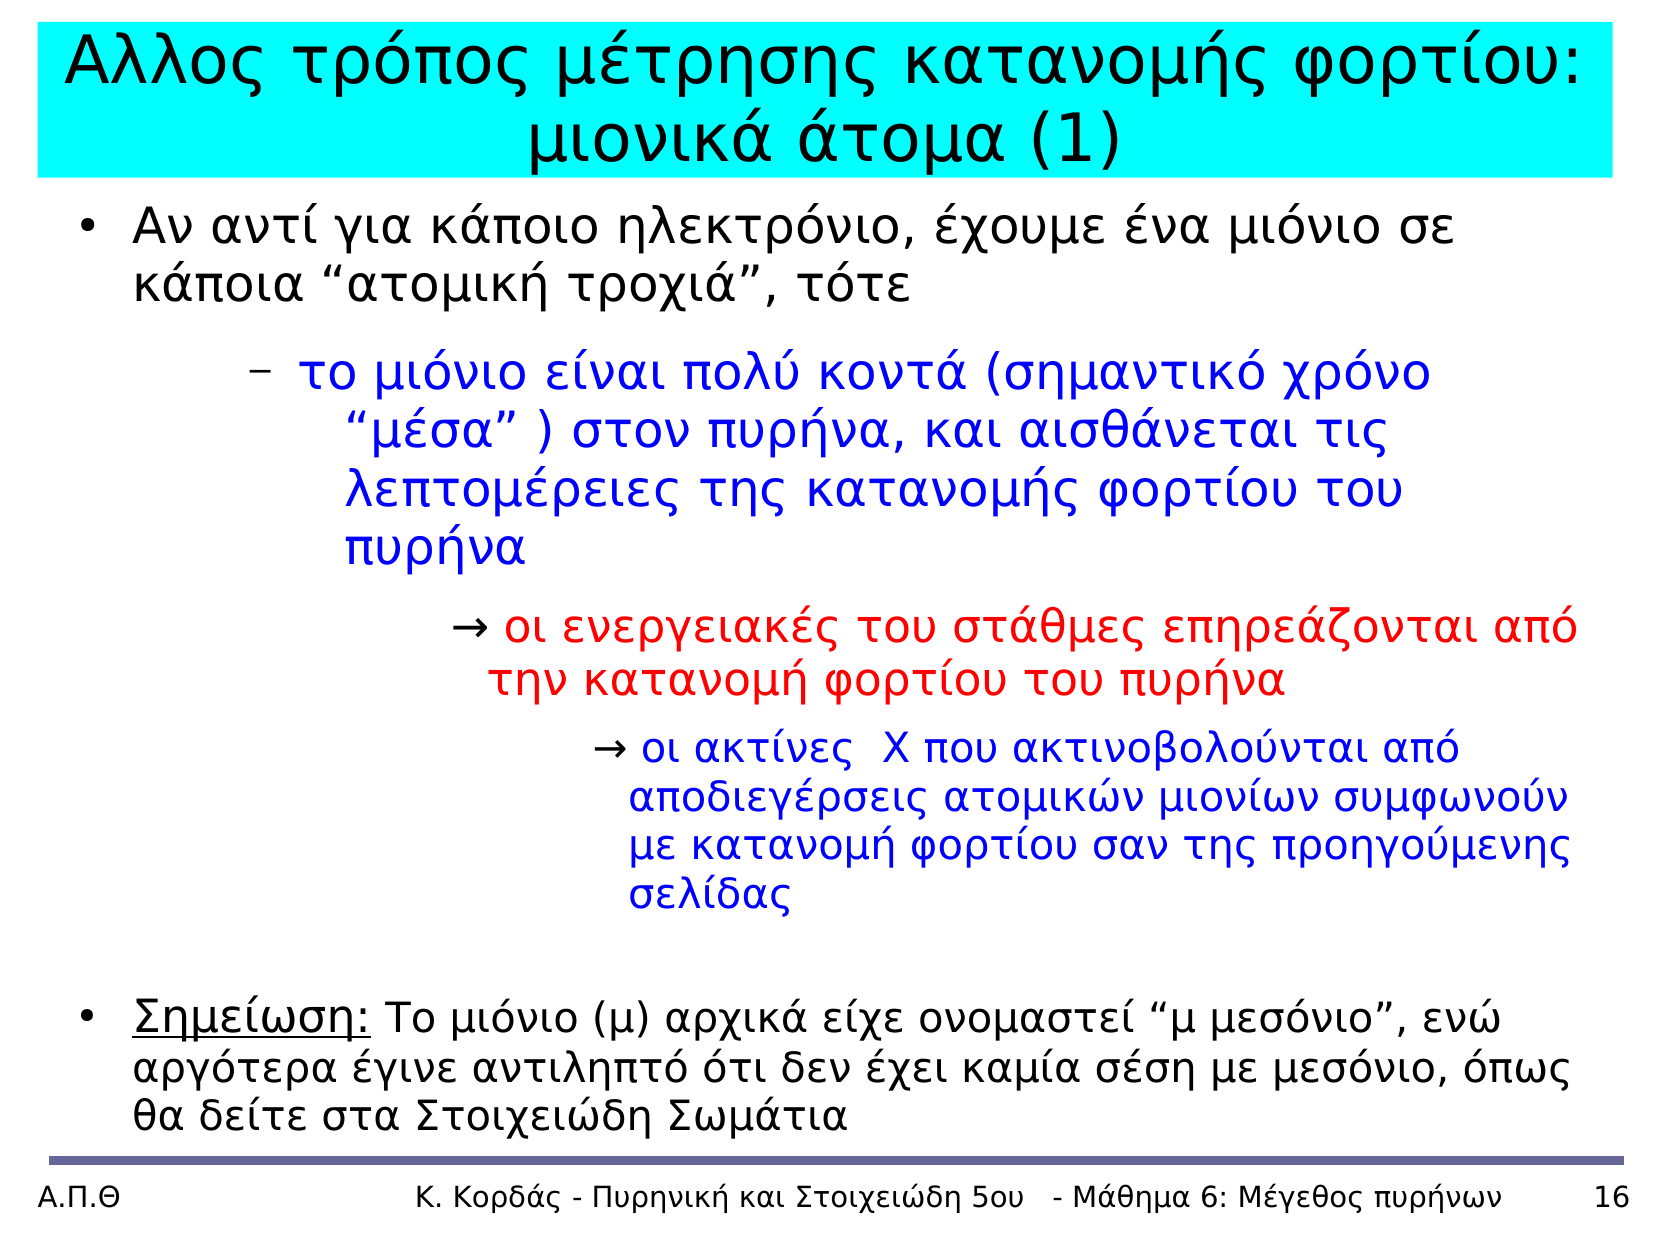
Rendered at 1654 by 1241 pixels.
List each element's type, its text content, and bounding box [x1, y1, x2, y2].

title Αλλος τρόπος μέτρησης κατανομής φορτίου: μιονικά άτομα (1) [37, 21, 1613, 178]
list Αν αντί για κάποιο ηλεκτρόνιο, έχουμε ένα μιόνιο σε κάποια “ατομική τροχιά”, τότε το μιόνιο είναι πολύ κοντά (σημαντικό χρόνο “μέσα” ) στον πυρήνα, και αισθάνεται τις λεπτομέρειες της κατανομής φορτίου του πυρήνα → οι ενεργειακές του στάθμες επηρεάζονται από την κατανομή φορτίου του πυρήνα → οι ακτίνες Χ που ακτινοβολούνται από αποδιεγέρσεις ατομικών μιονίων συμφωνούν με κατανομή φορτίου σαν της προηγούμενης σελίδας Σημείωση: Το μιόνιο (μ) αρχικά είχε ονομαστεί “μ μεσόνιο”, ενώ αργότερα έγινε αντιληπτό ότι δεν έχει καμία σέση με μεσόνιο, όπως θα δείτε στα Στοιχειώδη Σωμάτια [61, 197, 1605, 1159]
